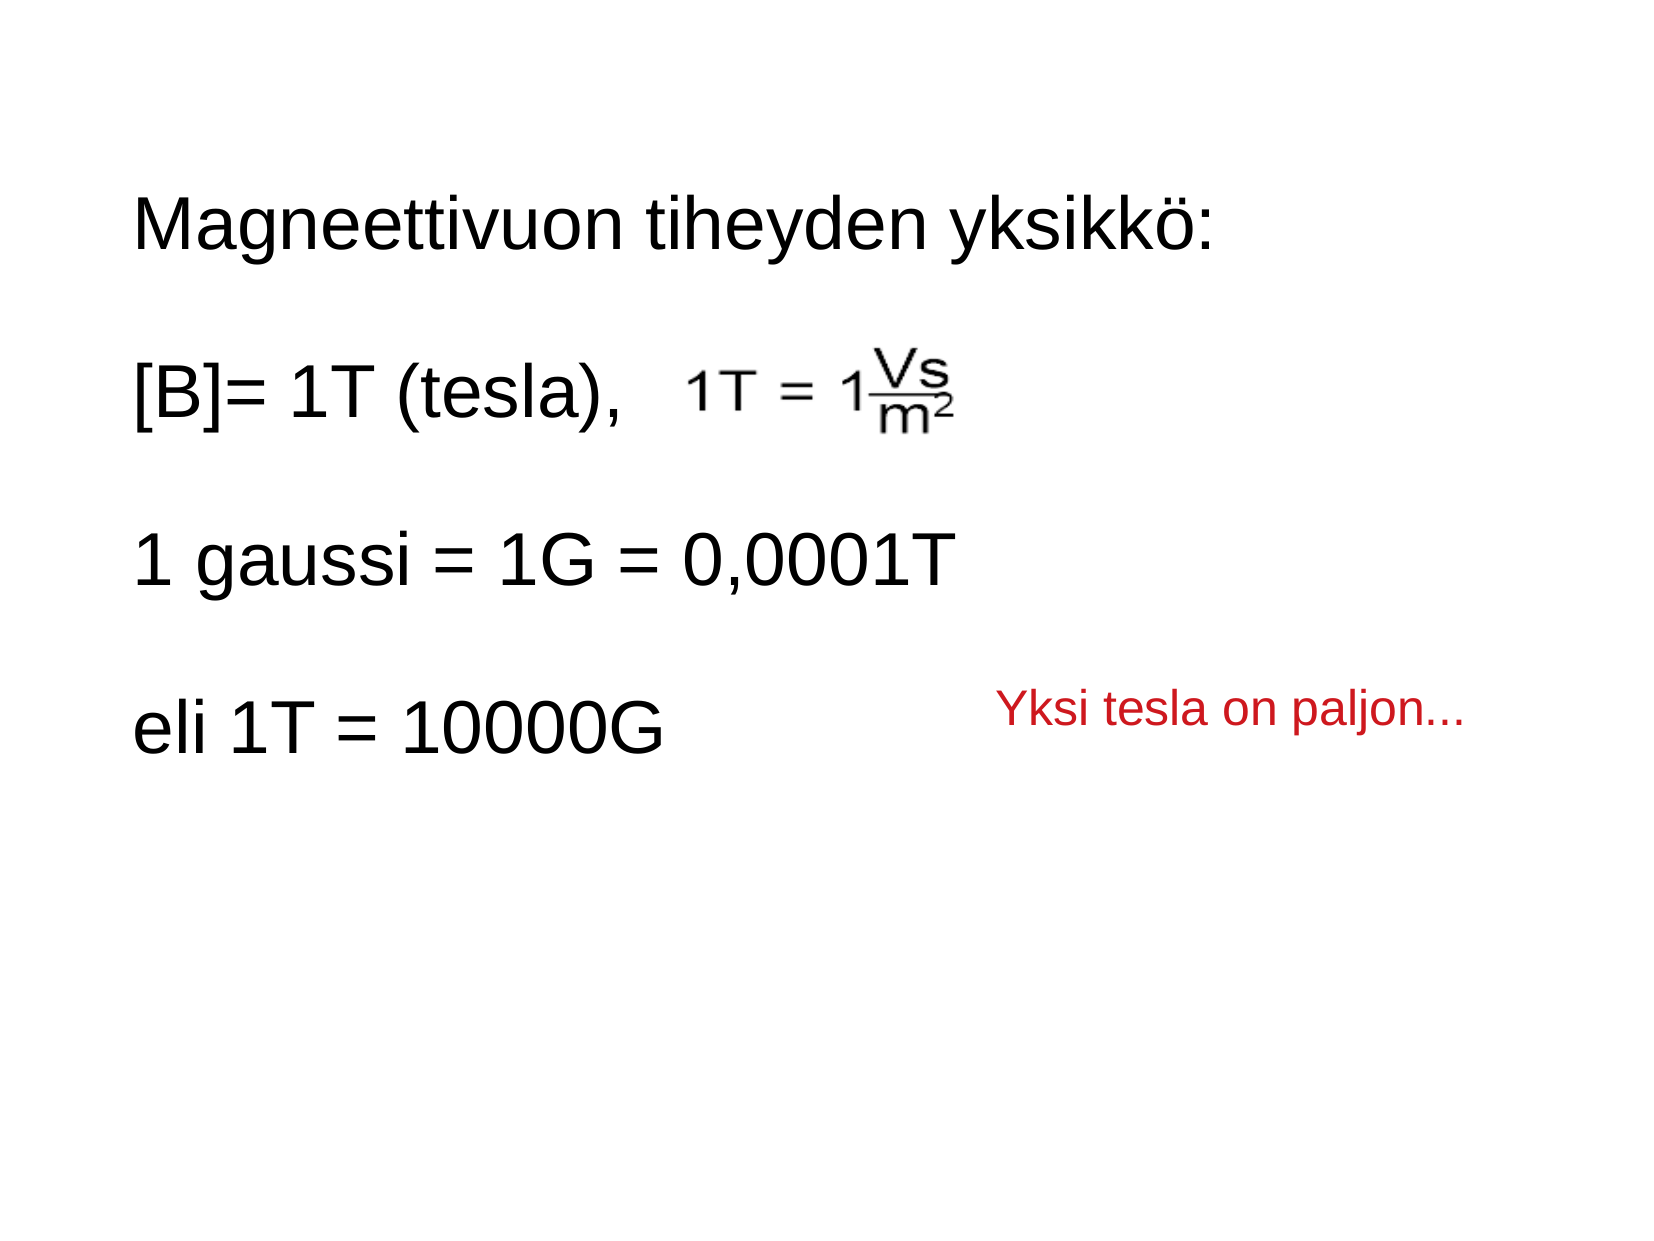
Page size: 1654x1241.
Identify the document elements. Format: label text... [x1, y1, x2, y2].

text_box Magneettivuon tiheyden yksikkö: [B]= 1T (tesla), 1 gaussi = 1G = 0,0001T eli 1T = 10000G [118, 174, 1453, 945]
text_box Yksi tesla on paljon... [980, 673, 1483, 744]
